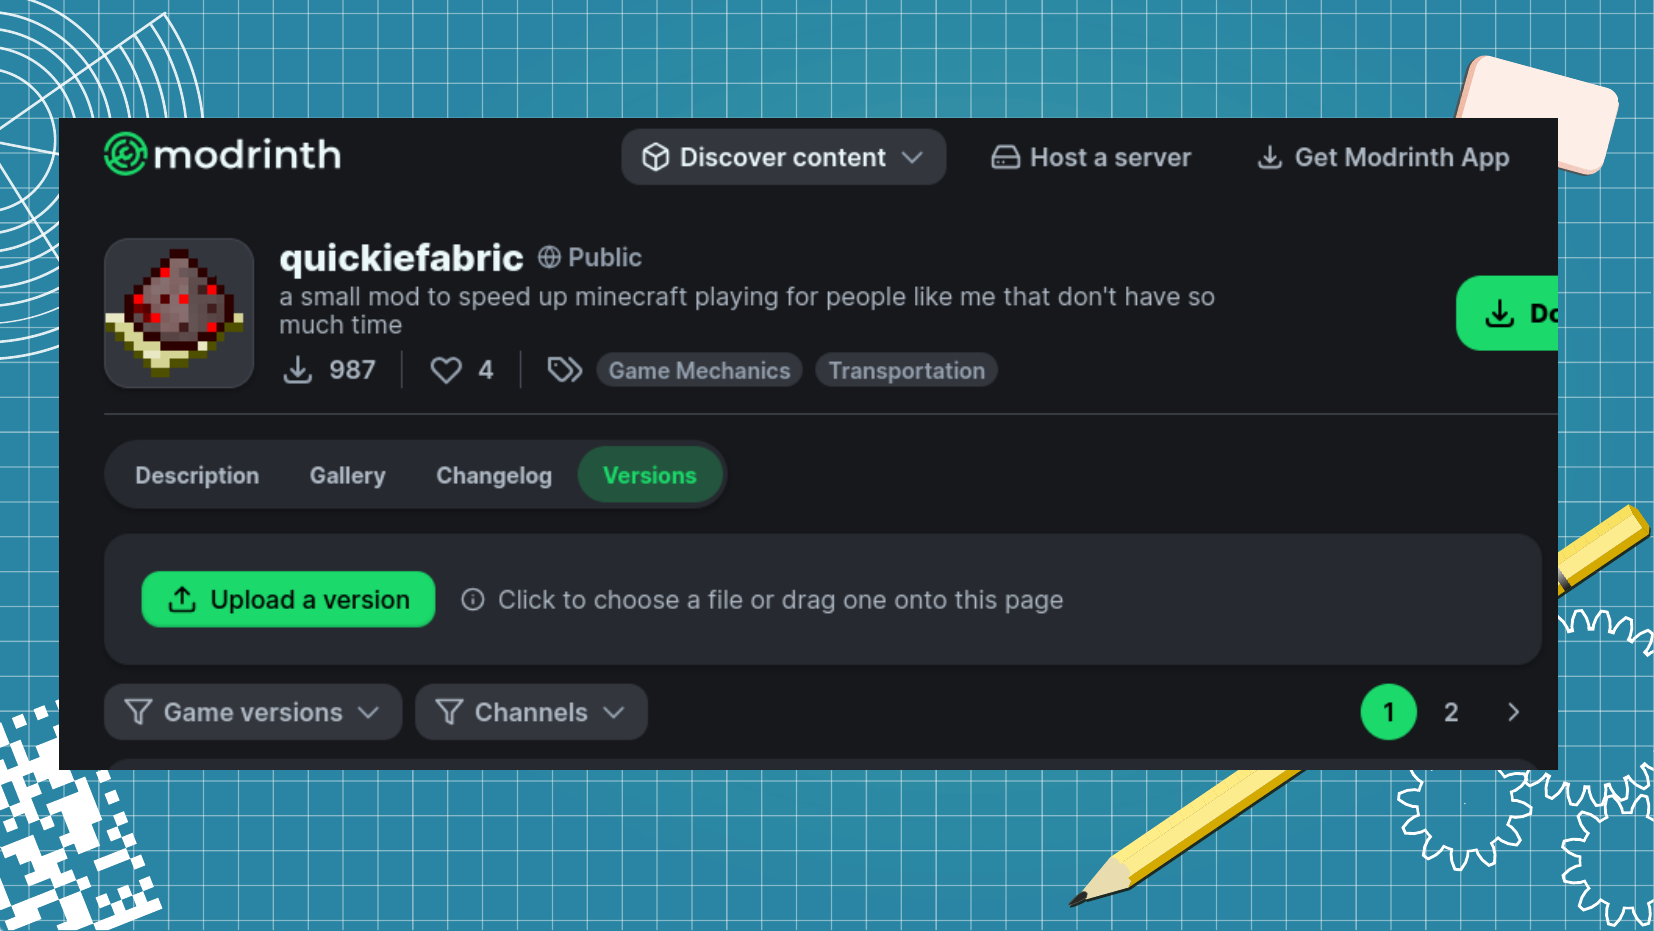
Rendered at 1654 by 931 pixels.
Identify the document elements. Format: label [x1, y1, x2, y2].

picture [59, 118, 1558, 770]
